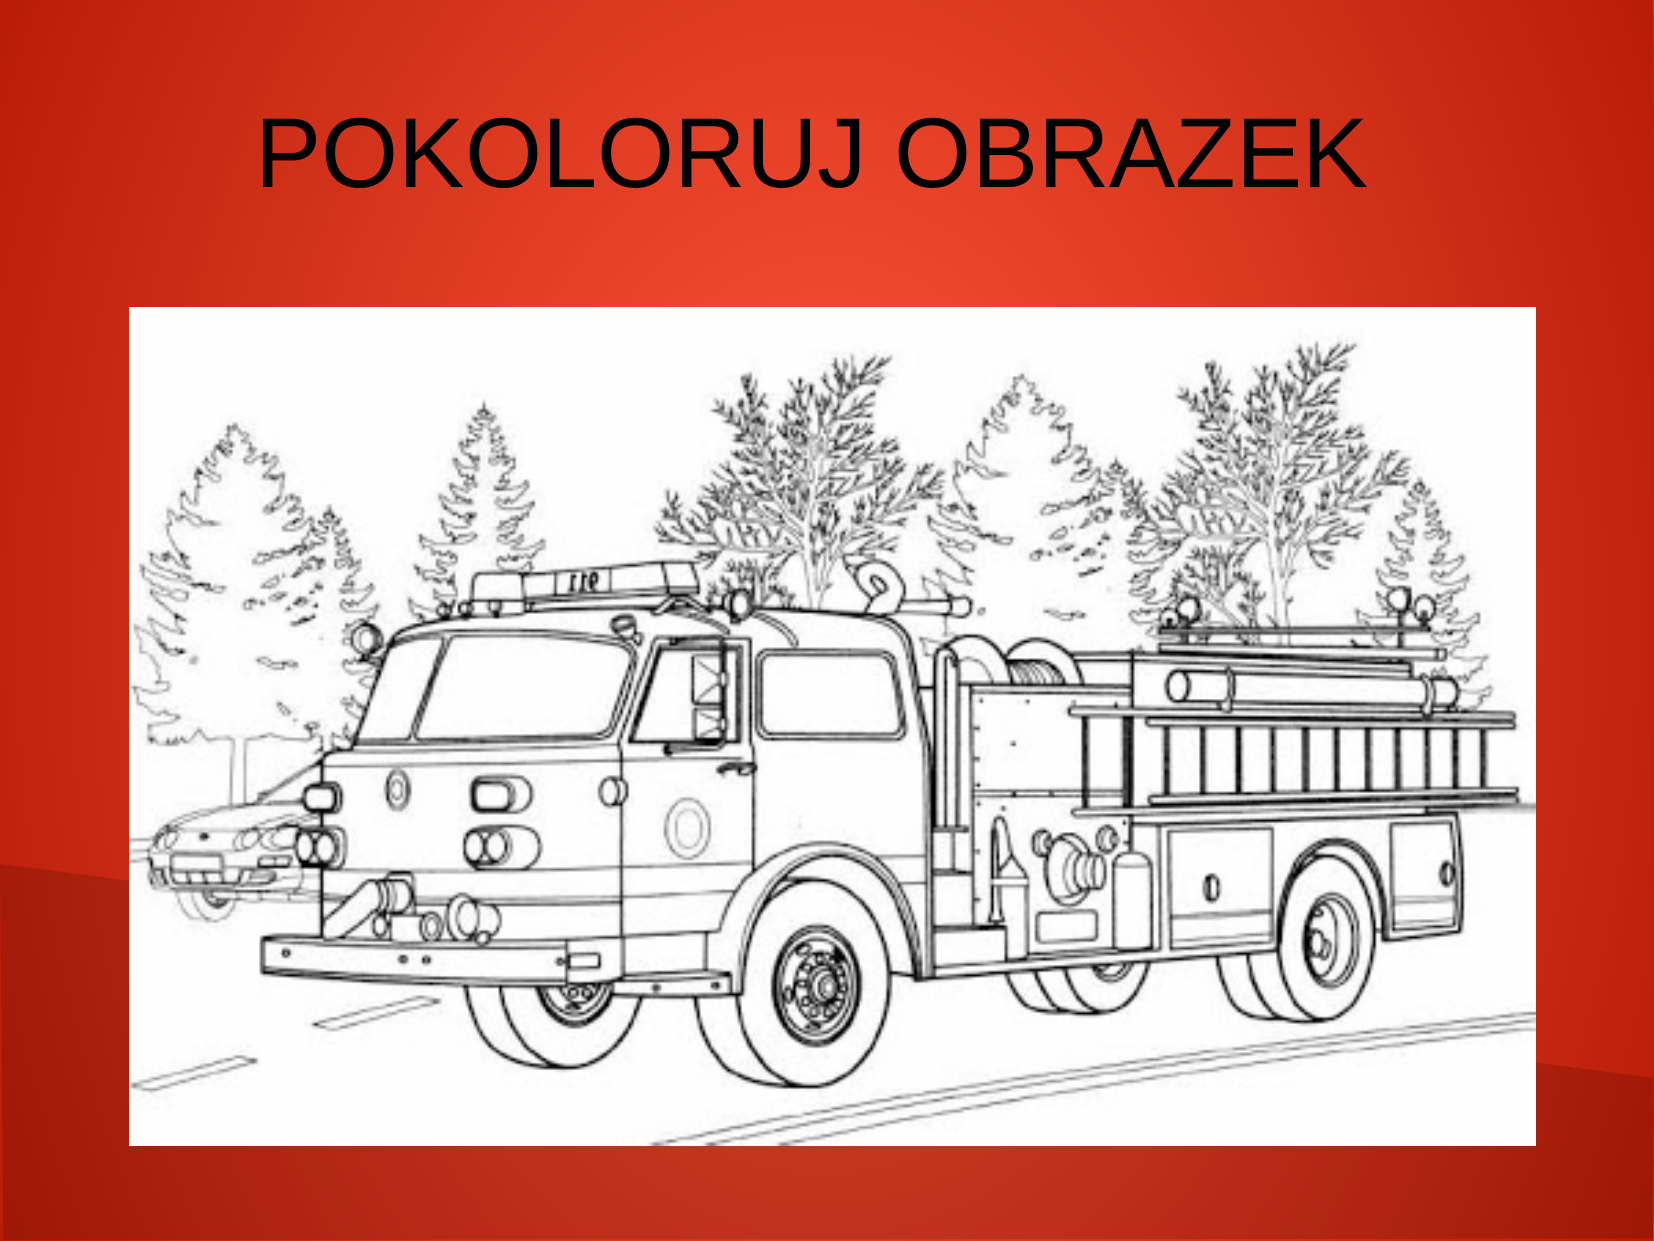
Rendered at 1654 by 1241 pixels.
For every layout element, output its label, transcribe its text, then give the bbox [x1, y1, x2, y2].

picture [129, 307, 1536, 1146]
title POKOLORUJ OBRAZEK [82, 49, 1571, 257]
